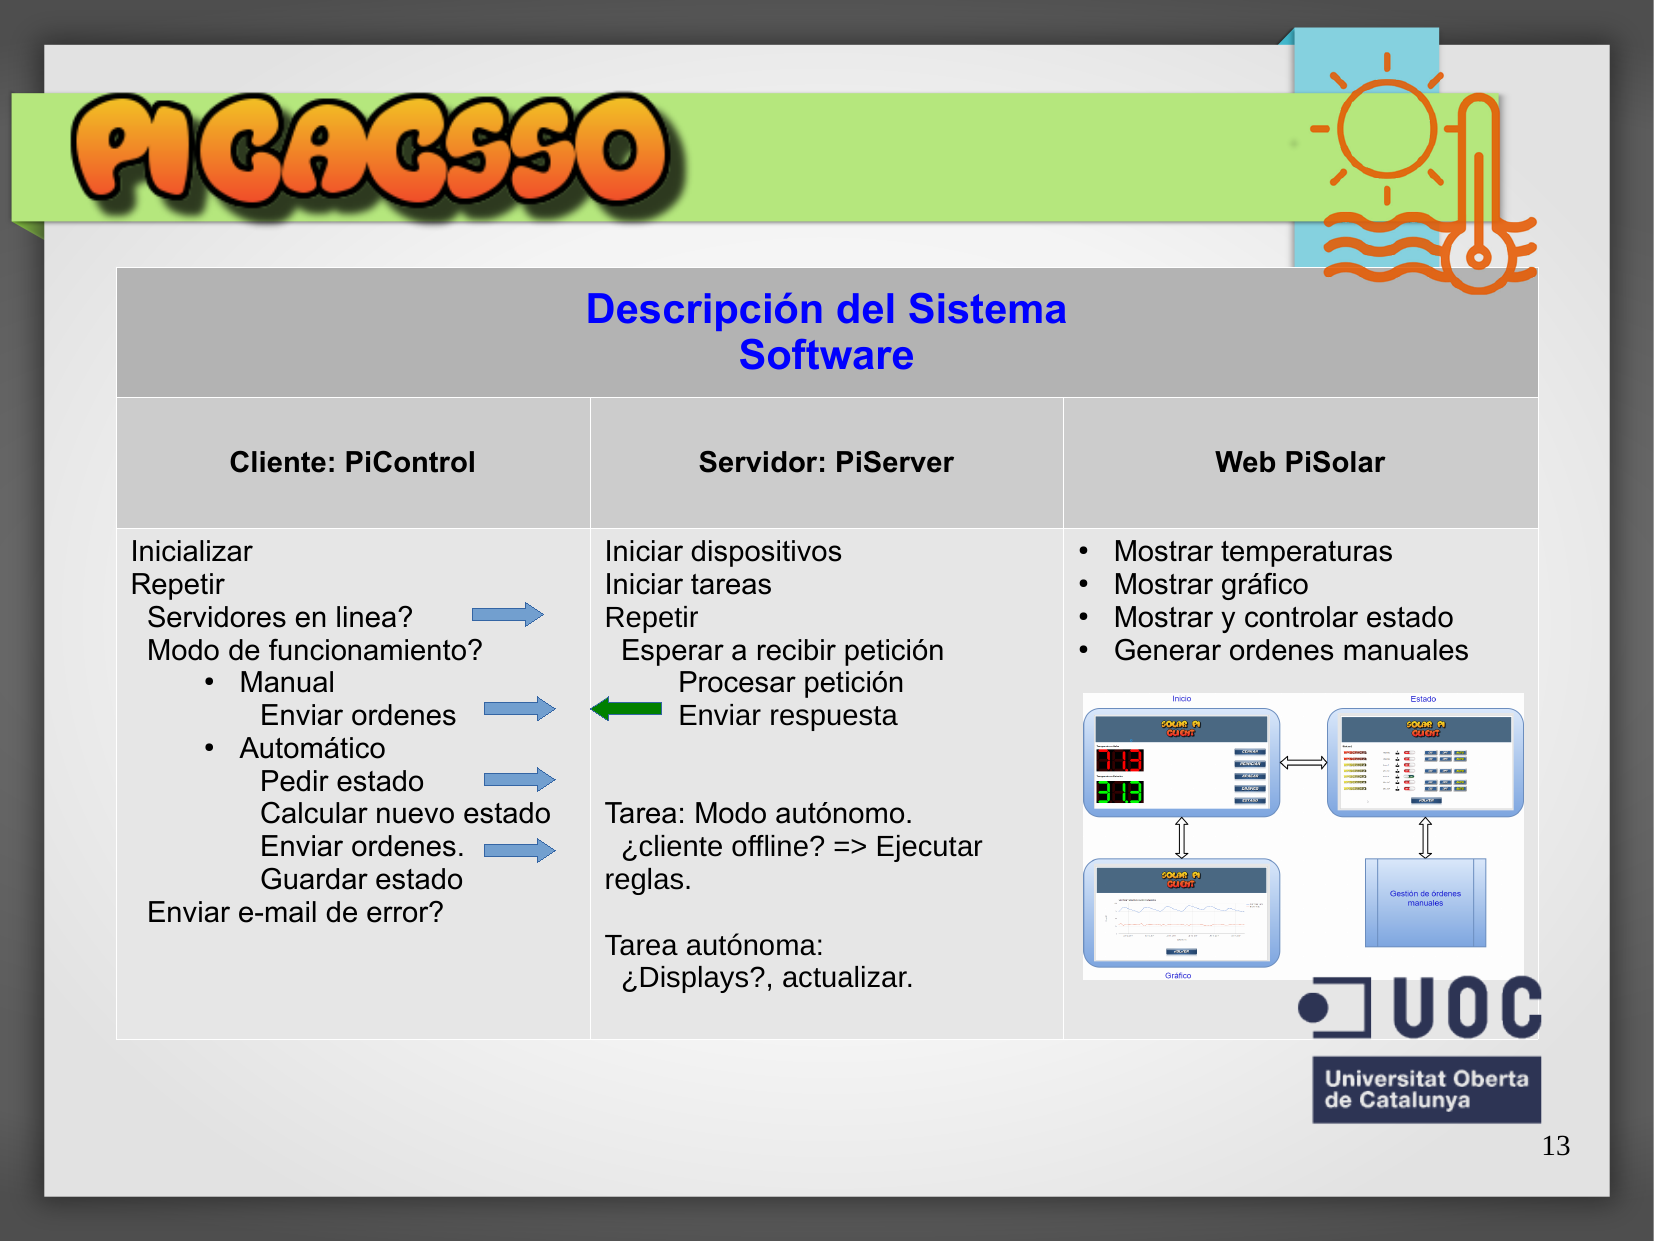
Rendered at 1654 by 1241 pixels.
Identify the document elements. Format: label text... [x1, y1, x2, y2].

picture [0, 0, 1654, 1241]
table_cell Mostrar temperaturas Mostrar gráfico Mostrar y controlar estado Generar ordenes manuales [1064, 529, 1538, 1039]
table_cell Iniciar dispositivos Iniciar tareas Repetir Esperar a recibir petición Procesar petición Enviar respuesta Tarea: Modo autónomo. ¿cliente offline? => Ejecutar reglas. Tarea autónoma: ¿Displays?, actualizar. [591, 529, 1063, 1039]
table_cell Web PiSolar [1064, 398, 1538, 528]
text_box [590, 696, 662, 721]
text_box [484, 767, 556, 792]
table_cell Inicializar Repetir Servidores en linea? Modo de funcionamiento? Manual Enviar ordenes Automático Pedir estado Calcular nuevo estado Enviar ordenes. Guardar estado Enviar e-mail de error? [117, 529, 590, 1039]
table_header Descripción del Sistema Software [117, 268, 1538, 397]
table_cell Cliente: PiControl [117, 398, 590, 528]
text_box [484, 696, 556, 721]
text_box [472, 602, 544, 627]
table_cell Servidor: PiServer [591, 398, 1063, 528]
text_box [484, 838, 556, 863]
